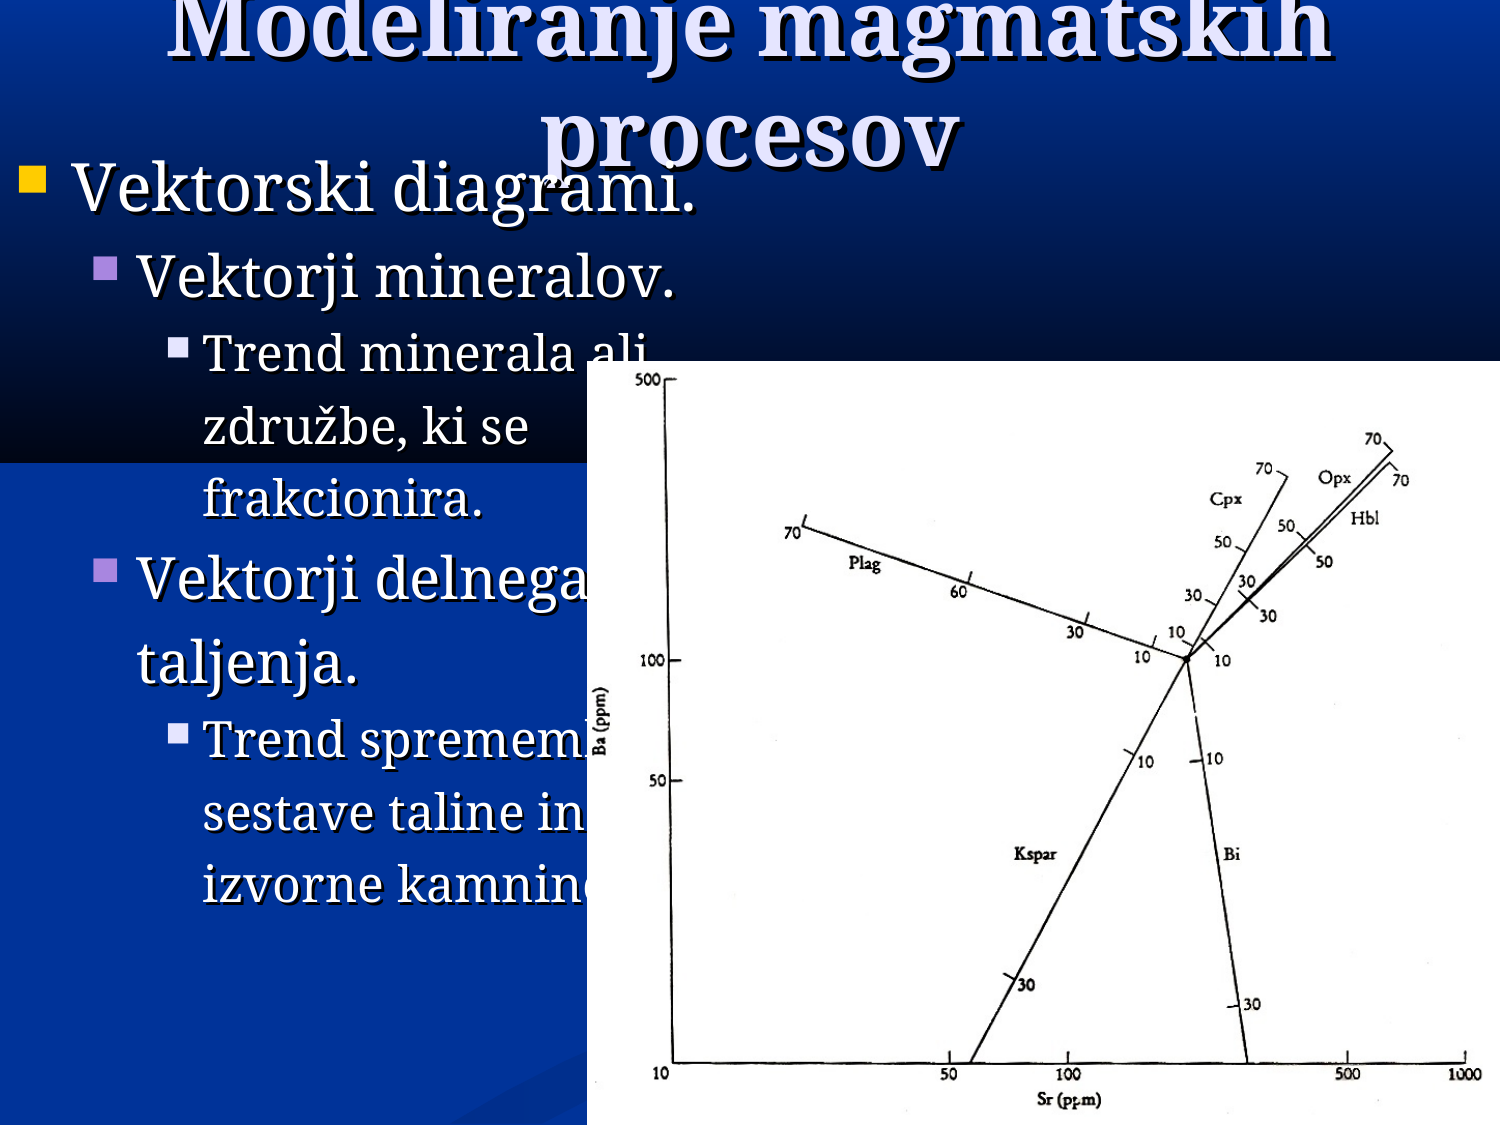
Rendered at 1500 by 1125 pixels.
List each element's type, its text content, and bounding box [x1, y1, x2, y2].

title Modeliranje magmatskih procesov [0, 0, 1500, 137]
picture [587, 361, 1500, 1125]
list Vektorski diagrami. Vektorji mineralov. Trend minerala ali združbe, ki se frakcionira. Vektorji delnega taljenja. Trend spremembe sestave taline in izvorne kamnine. [0, 137, 1500, 1125]
